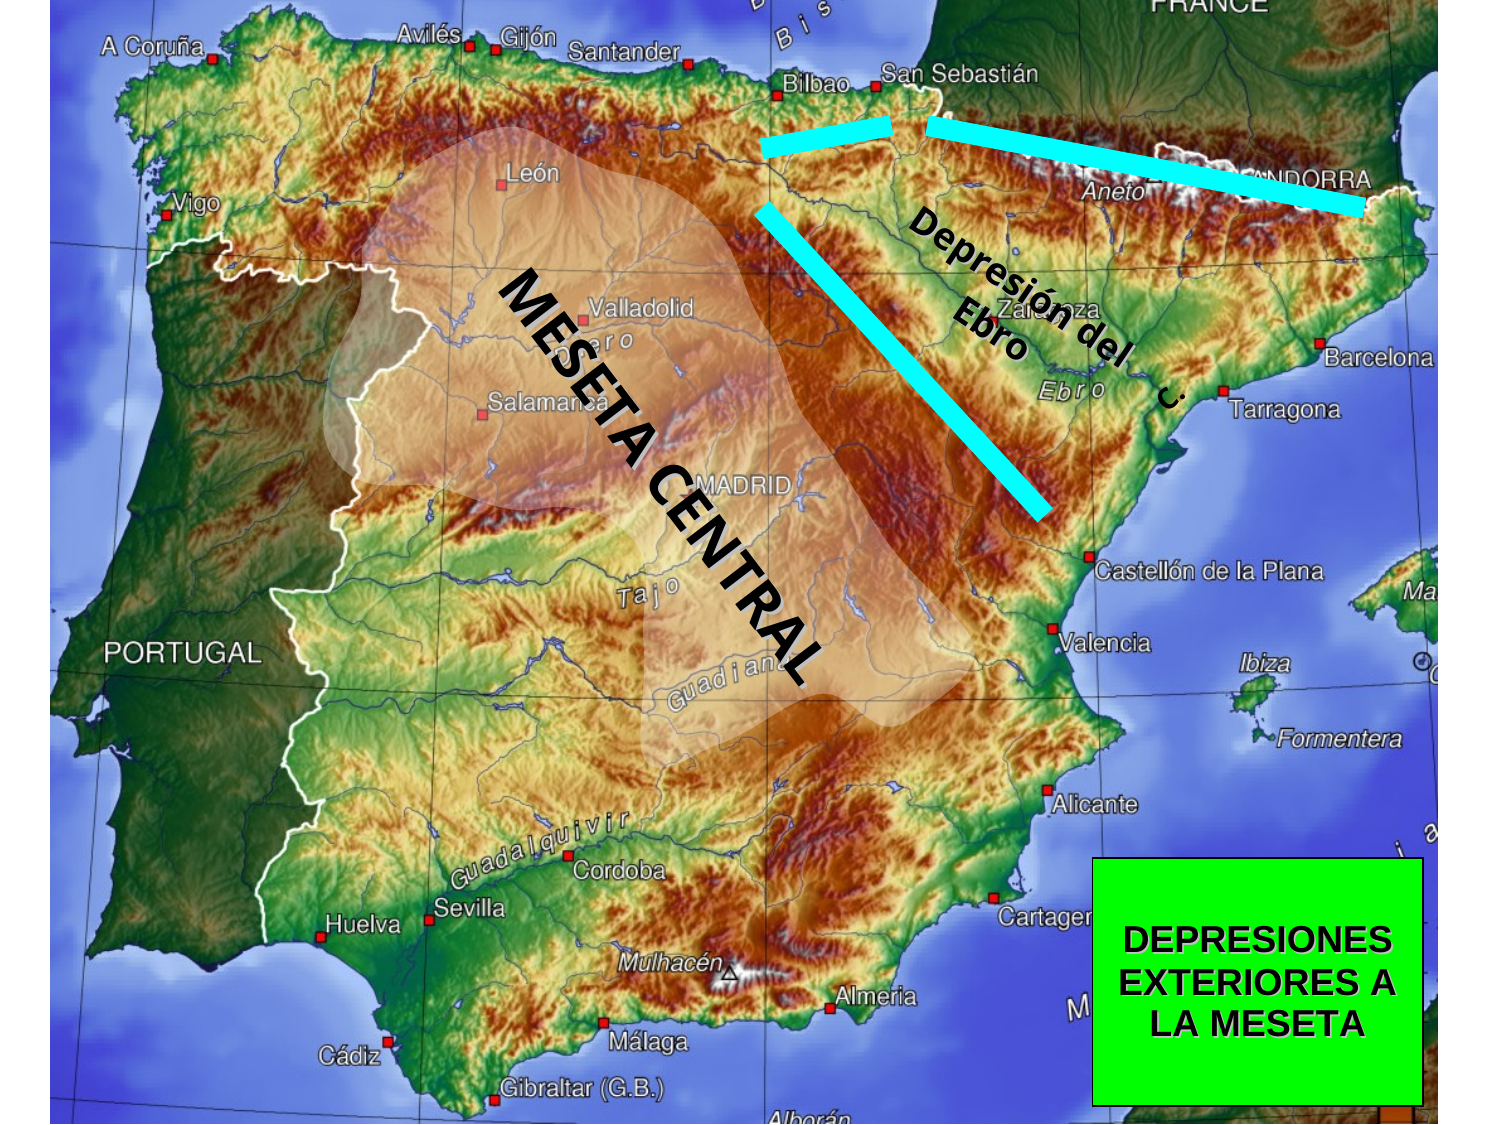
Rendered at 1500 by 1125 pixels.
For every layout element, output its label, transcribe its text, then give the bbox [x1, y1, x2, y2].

text_box DEPRESIONES EXTERIORES A LA MESETA [1092, 857, 1424, 1106]
text_box C. [1021, 253, 1324, 534]
picture [50, 0, 1438, 1124]
text_box [640, 594, 749, 768]
text_box MESETA CENTRAL [413, 182, 919, 768]
text_box [323, 126, 975, 727]
text_box Depresión del Ebro [827, 137, 1186, 442]
